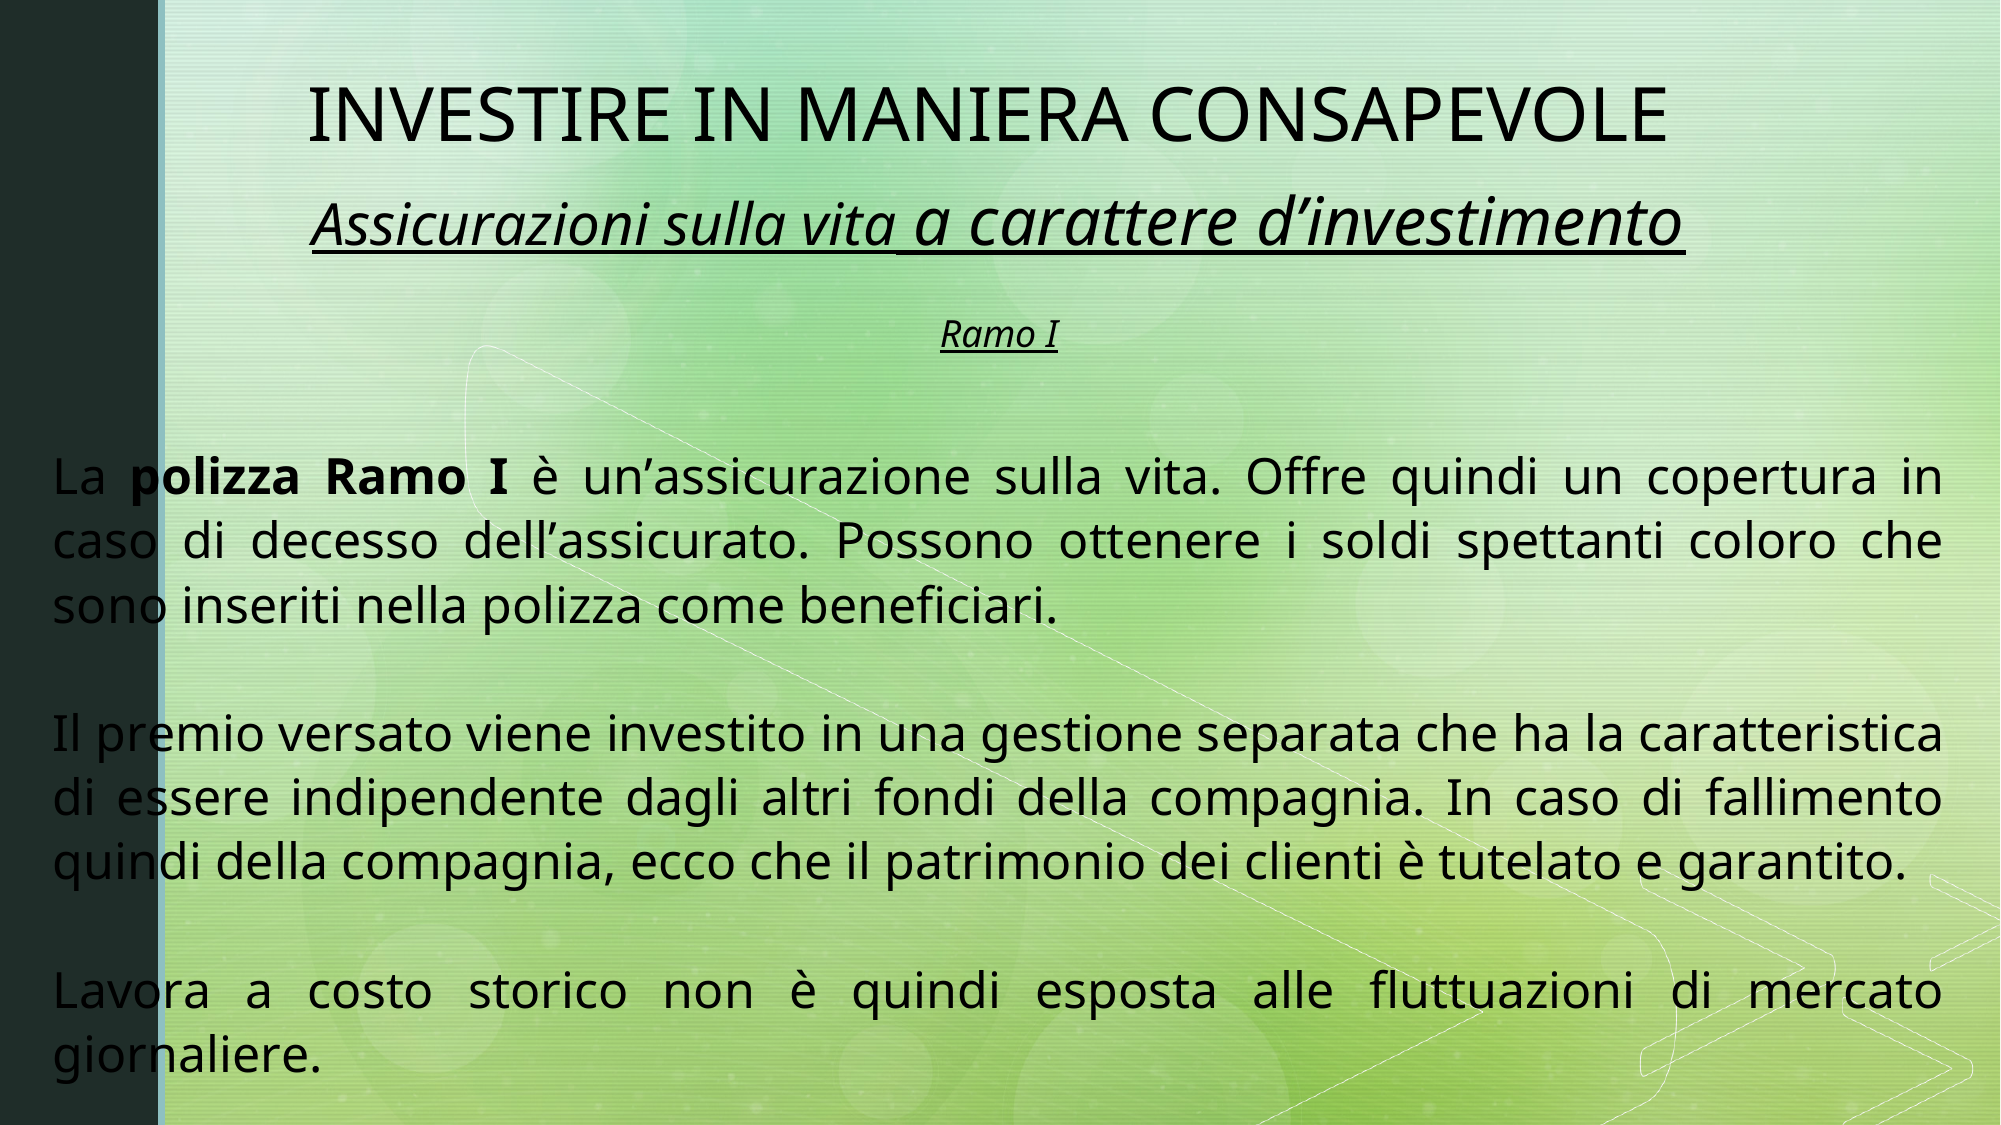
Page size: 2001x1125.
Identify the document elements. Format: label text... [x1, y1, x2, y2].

text_box INVESTIRE IN MANIERA CONSAPEVOLE Assicurazioni sulla vita a carattere d’investimento Ramo I La polizza Ramo I è un’assicurazione sulla vita. Offre quindi un copertura in caso di decesso dell’assicurato. Possono ottenere i soldi spettanti coloro che sono inseriti nella polizza come beneficiari. Il premio versato viene investito in una gestione separata che ha la caratteristica di essere indipendente dagli altri fondi della compagnia. In caso di fallimento quindi della compagnia, ecco che il patrimonio dei clienti è tutelato e garantito. Lavora a costo storico non è quindi esposta alle fluttuazioni di mercato giornaliere. [37, 52, 1961, 1032]
